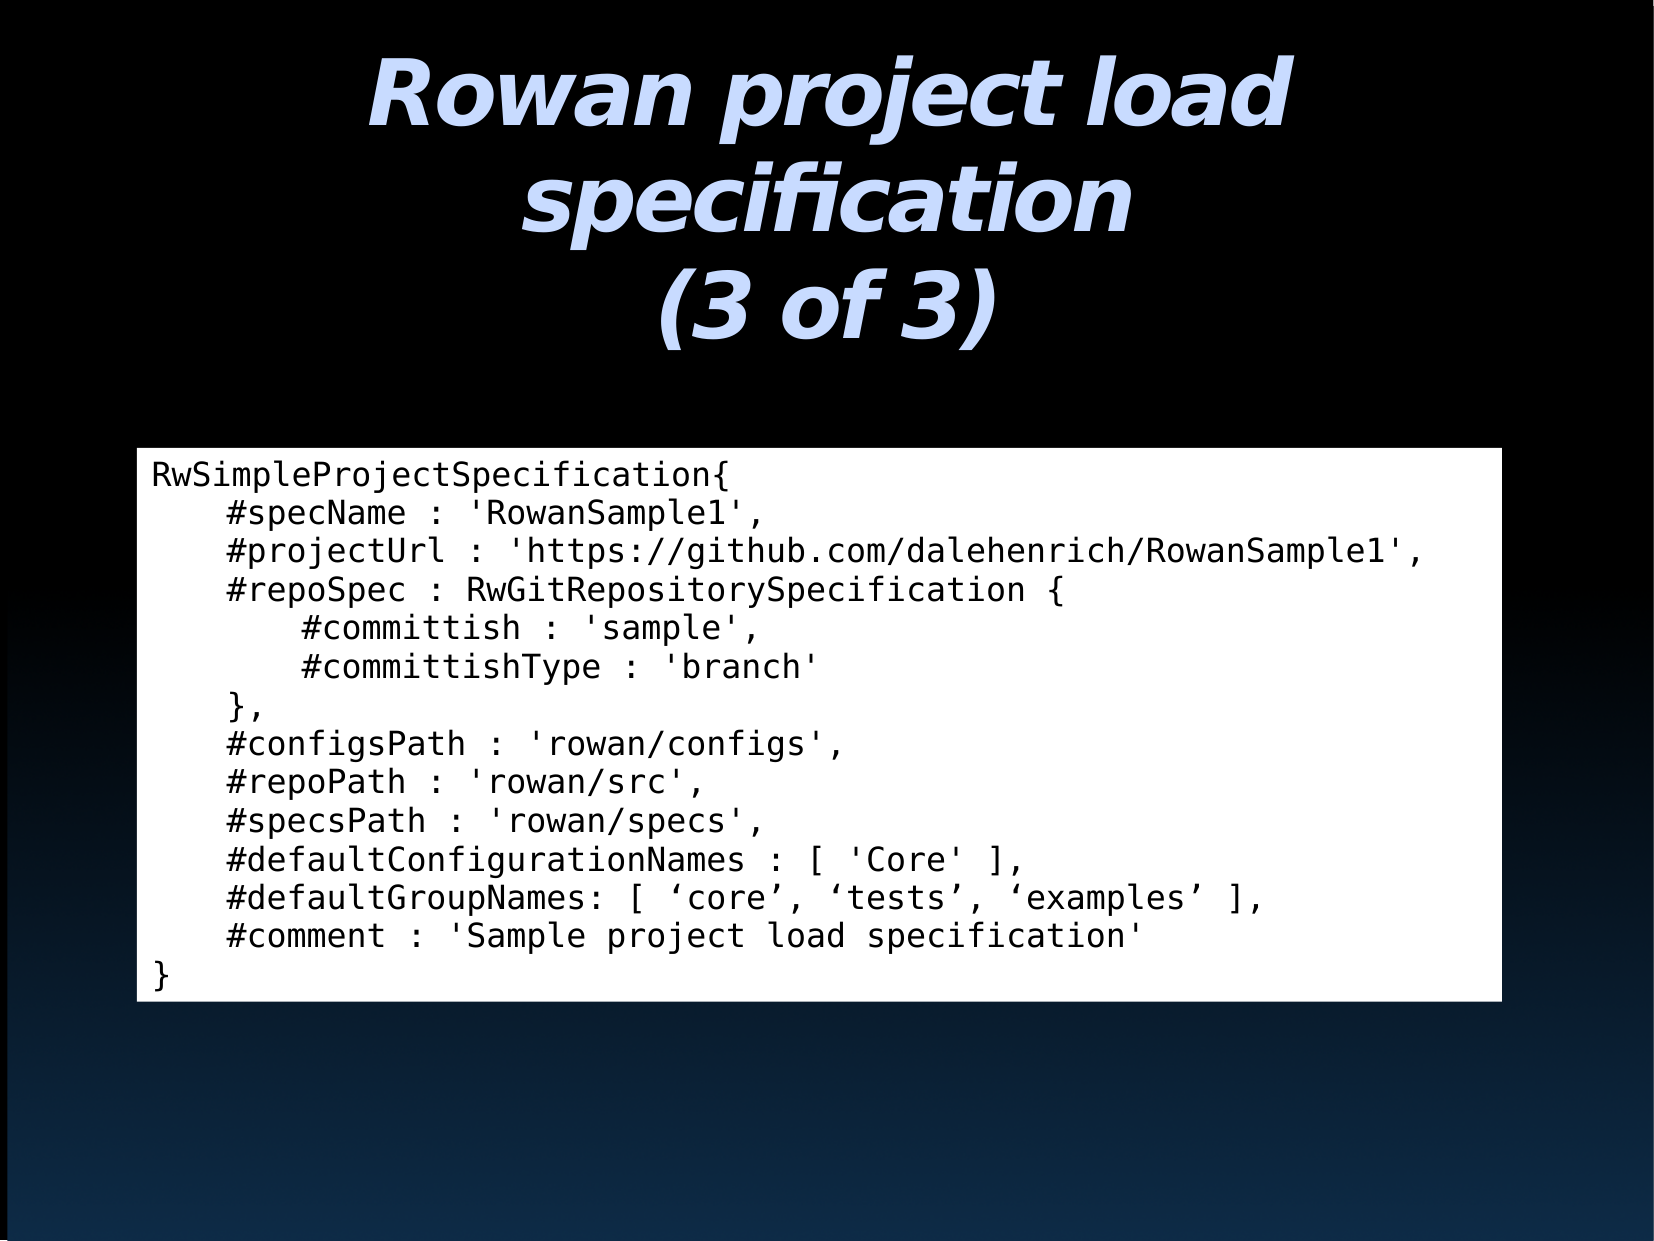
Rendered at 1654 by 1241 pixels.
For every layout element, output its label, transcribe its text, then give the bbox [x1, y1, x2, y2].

picture [7, 6, 1654, 1241]
title Rowan project load specification (3 of 3) [82, 39, 1576, 361]
text_box RwSimpleProjectSpecification{ #specName : 'RowanSample1', #projectUrl : 'https://github.com/dalehenrich/RowanSample1', #repoSpec : RwGitRepositorySpecification { #committish : 'sample', #committishType : 'branch' }, #configsPath : 'rowan/configs', #repoPath : 'rowan/src', #specsPath : 'rowan/specs', #defaultConfigurationNames : [ 'Core' ], #defaultGroupNames: [ ‘core’, ‘tests’, ‘examples’ ], #comment : 'Sample project load specification' } [136, 447, 1502, 1002]
